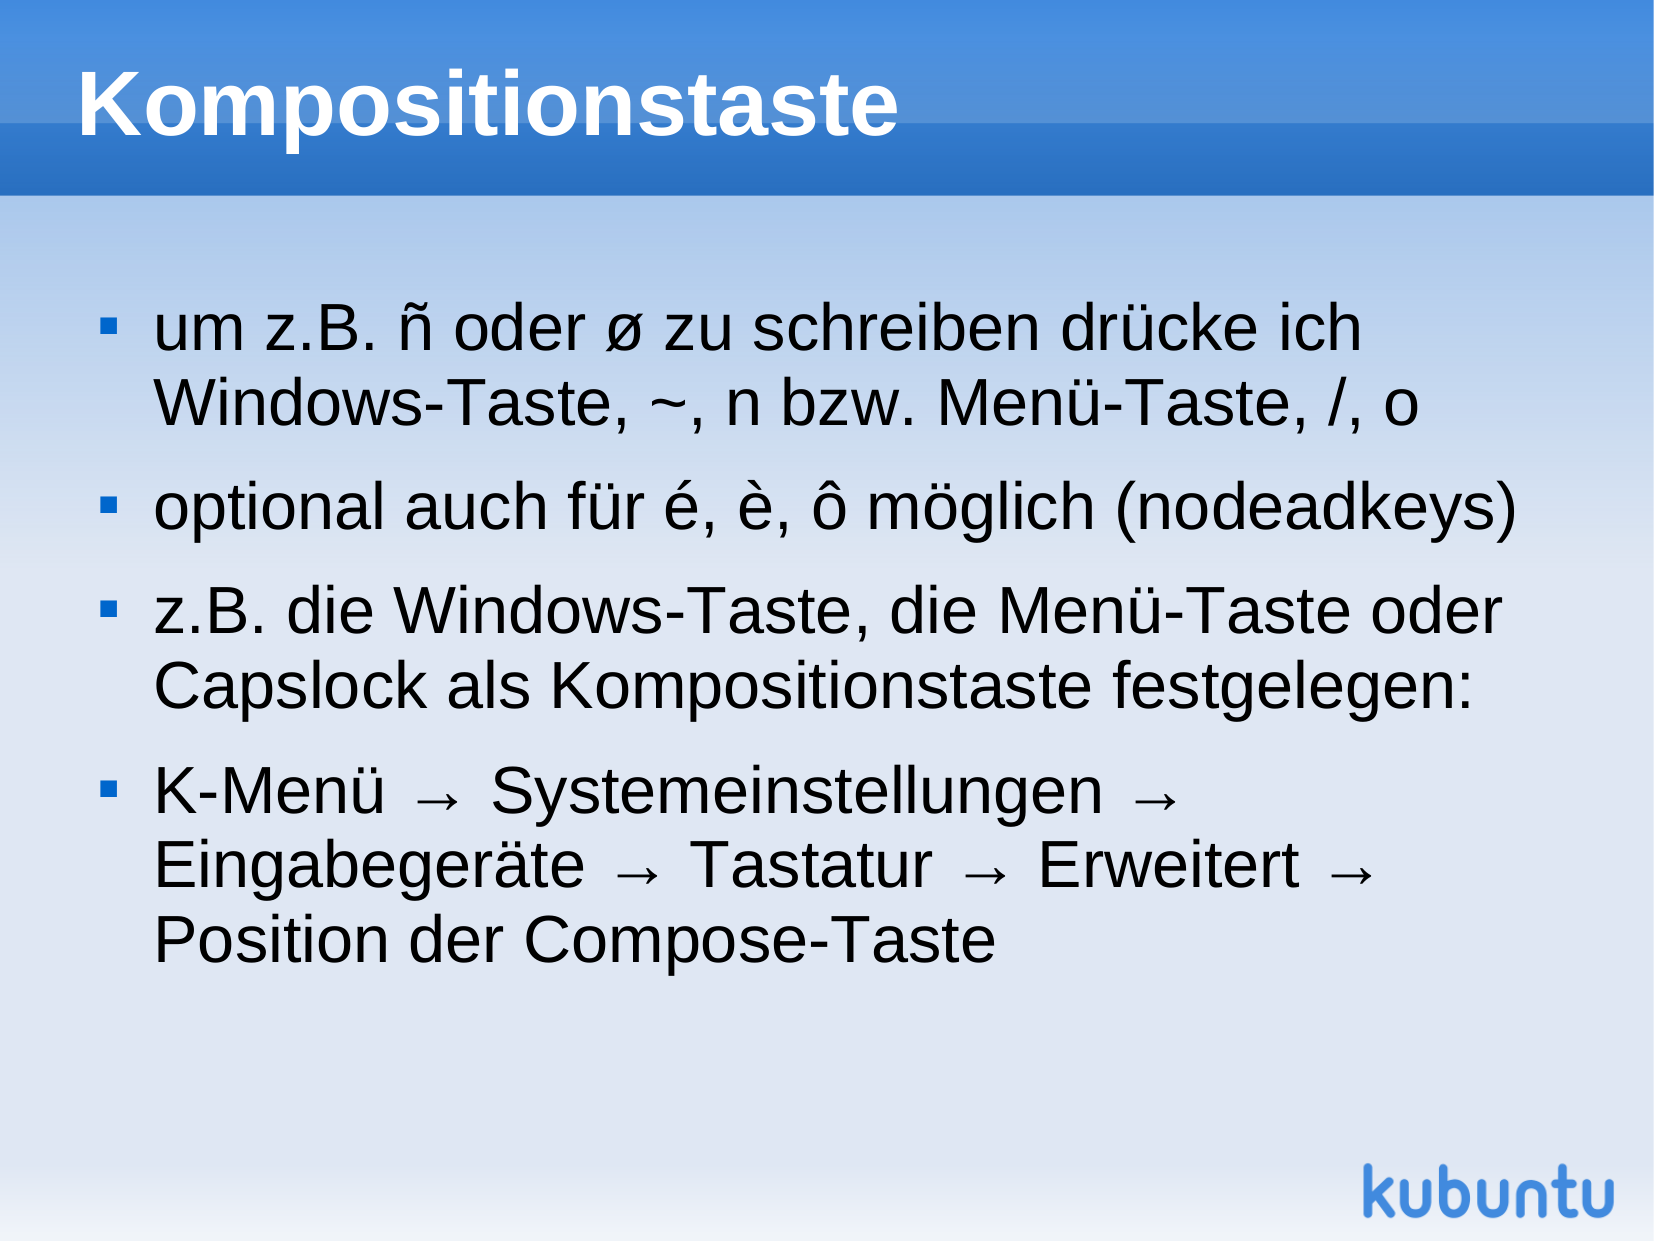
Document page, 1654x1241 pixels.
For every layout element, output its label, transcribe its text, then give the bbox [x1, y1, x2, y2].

title Kompositionstaste [76, 0, 1565, 208]
picture [0, 0, 1654, 1241]
list um z.B. ñ oder ø zu schreiben drücke ich Windows-Taste, ~, n bzw. Menü-Taste, /, o optional auch für é, è, ô möglich (nodeadkeys) z.B. die Windows-Taste, die Menü-Taste oder Capslock als Kompositionstaste festgelegen: K-Menü → Systemeinstellungen → Eingabegeräte → Tastatur → Erweitert → Position der Compose-Taste [82, 290, 1571, 1109]
